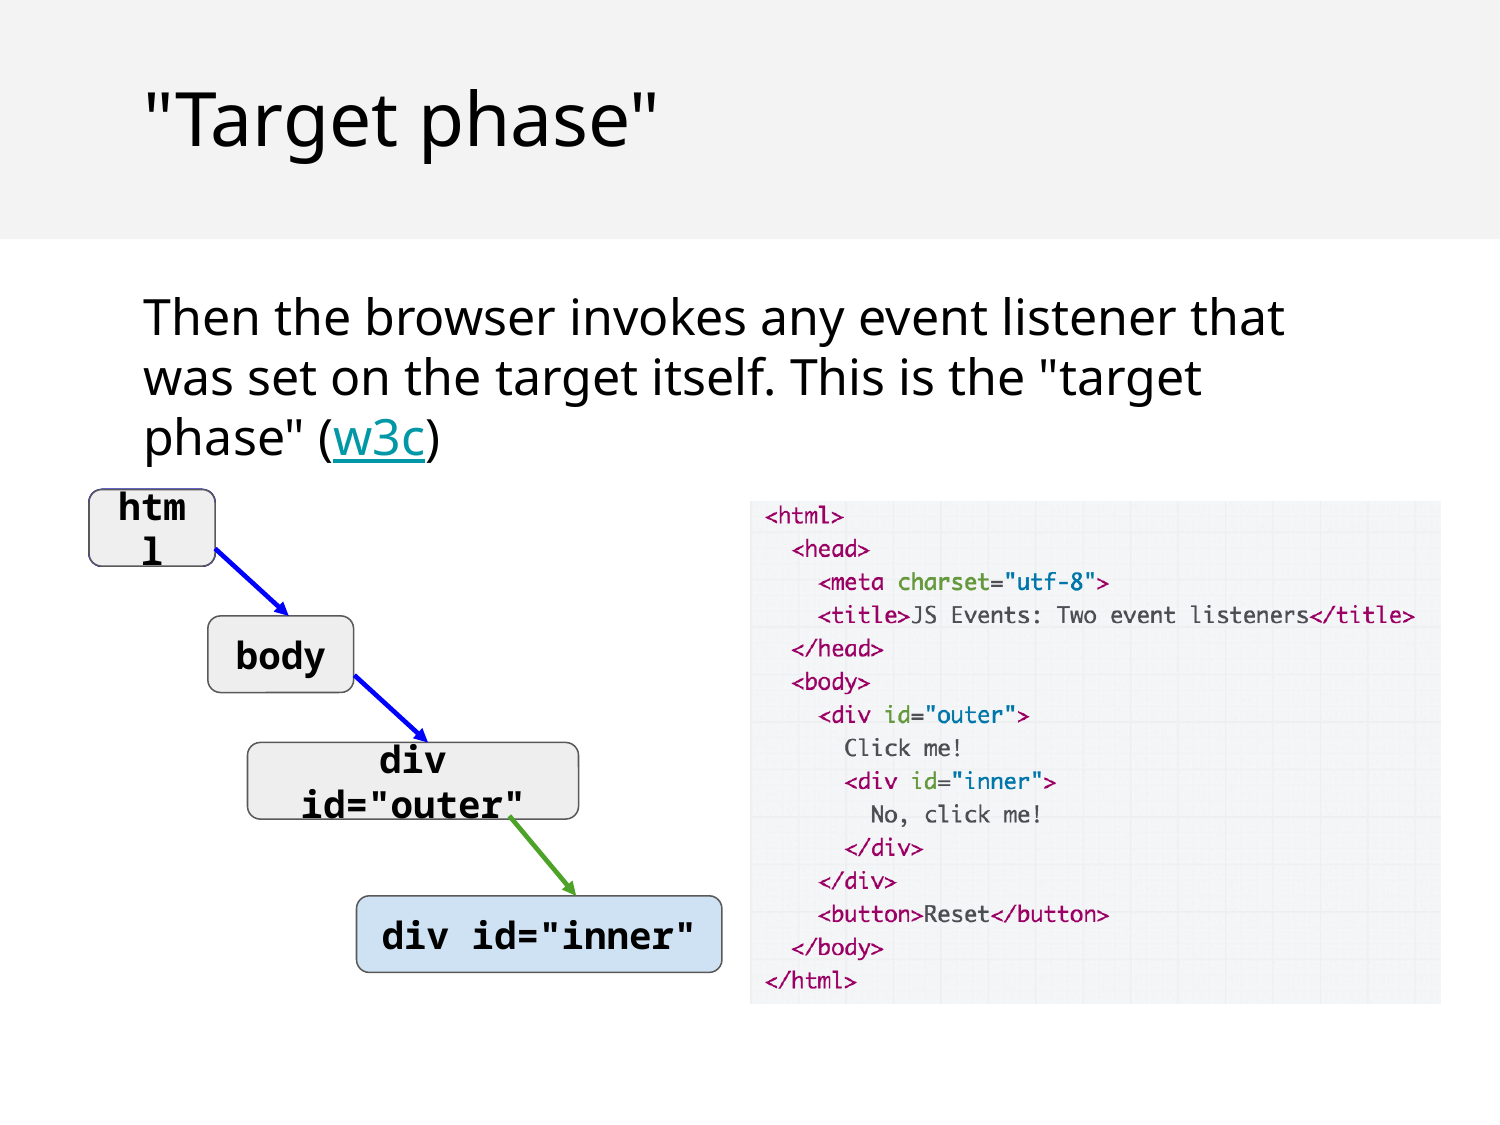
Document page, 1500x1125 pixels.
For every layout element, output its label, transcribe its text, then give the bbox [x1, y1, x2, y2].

text_box body [207, 615, 354, 693]
title "Target phase" [128, 56, 1372, 183]
text_box div id="outer" [247, 742, 579, 820]
text_box html [88, 489, 216, 567]
picture [750, 501, 1441, 1004]
text_box div id="inner" [356, 895, 722, 973]
text_box Then the browser invokes any event listener that was set on the target itself. This is the "target phase" (w3c) [128, 269, 1372, 490]
